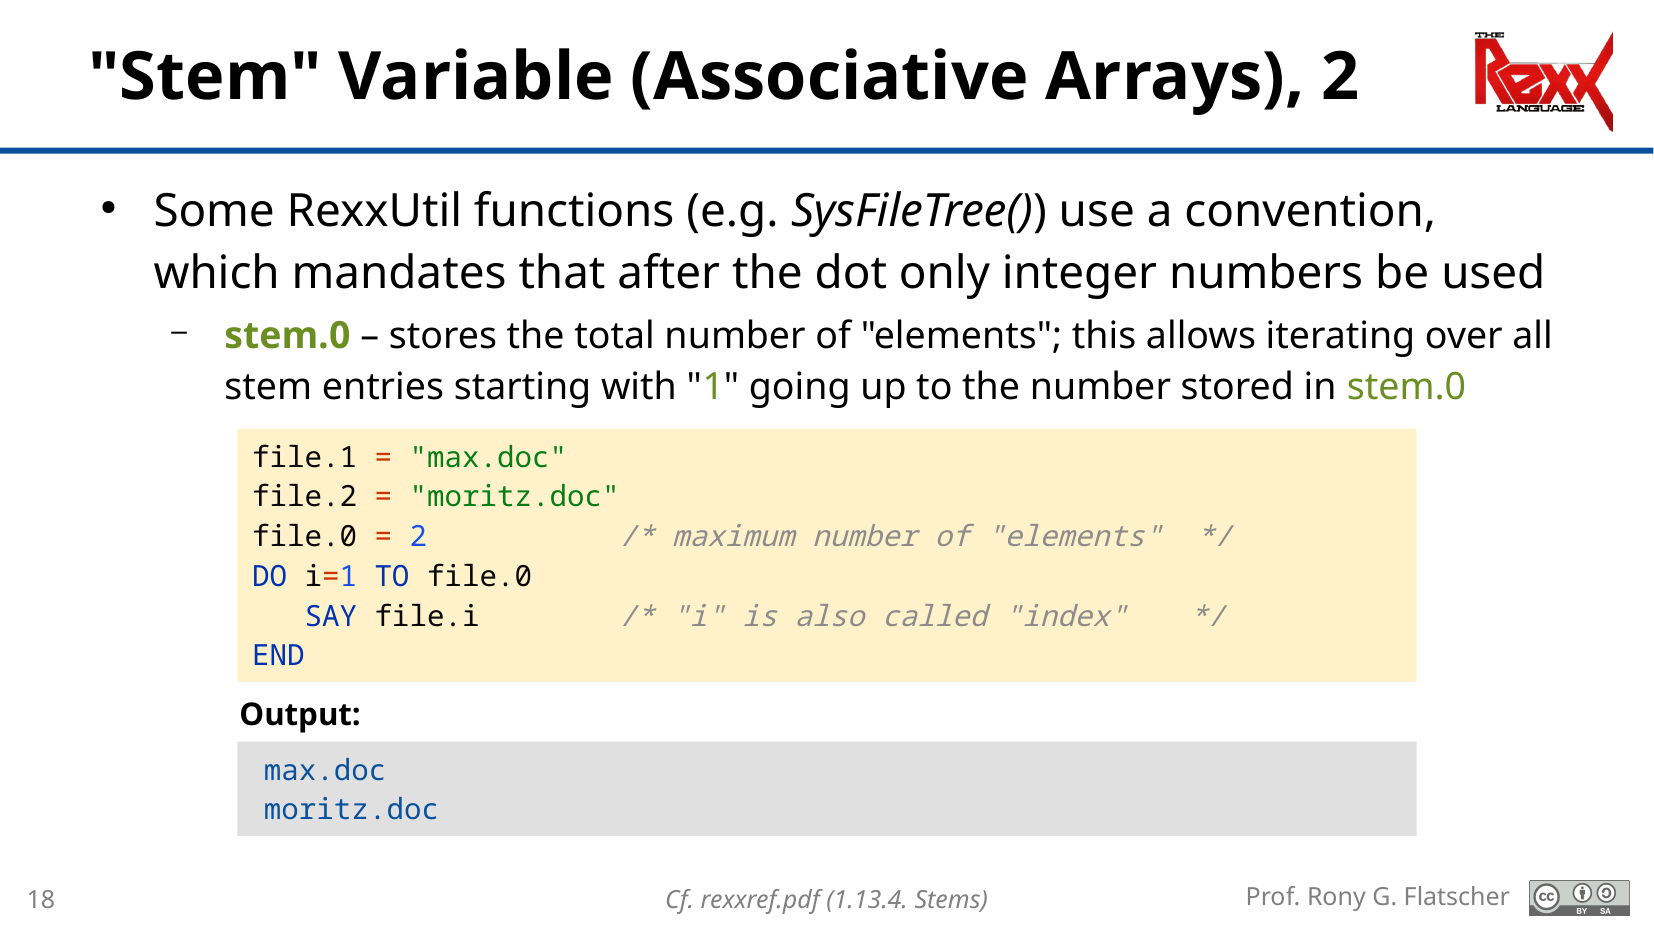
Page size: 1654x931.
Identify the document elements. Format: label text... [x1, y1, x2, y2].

text_box Output: [224, 685, 390, 741]
list Some RexxUtil functions (e.g. SysFileTree()) use a convention, which mandates that after the dot only integer numbers be used stem.0 – stores the total number of "elements"; this allows iterating over all stem entries starting with "1" going up to the number stored in stem.0 [82, 177, 1571, 798]
text_box file.1 = "max.doc" file.2 = "moritz.doc" file.0 = 2 /* maximum number of "elements" */ DO i=1 TO file.0 SAY file.i /* "i" is also called "index" */ END [237, 428, 1417, 672]
title "Stem" Variable (Associative Arrays), 2 [29, 0, 1654, 148]
text_box max.doc moritz.doc [237, 741, 1417, 833]
text_box Cf. rexxref.pdf (1.13.4. Stems) [0, 874, 1654, 922]
